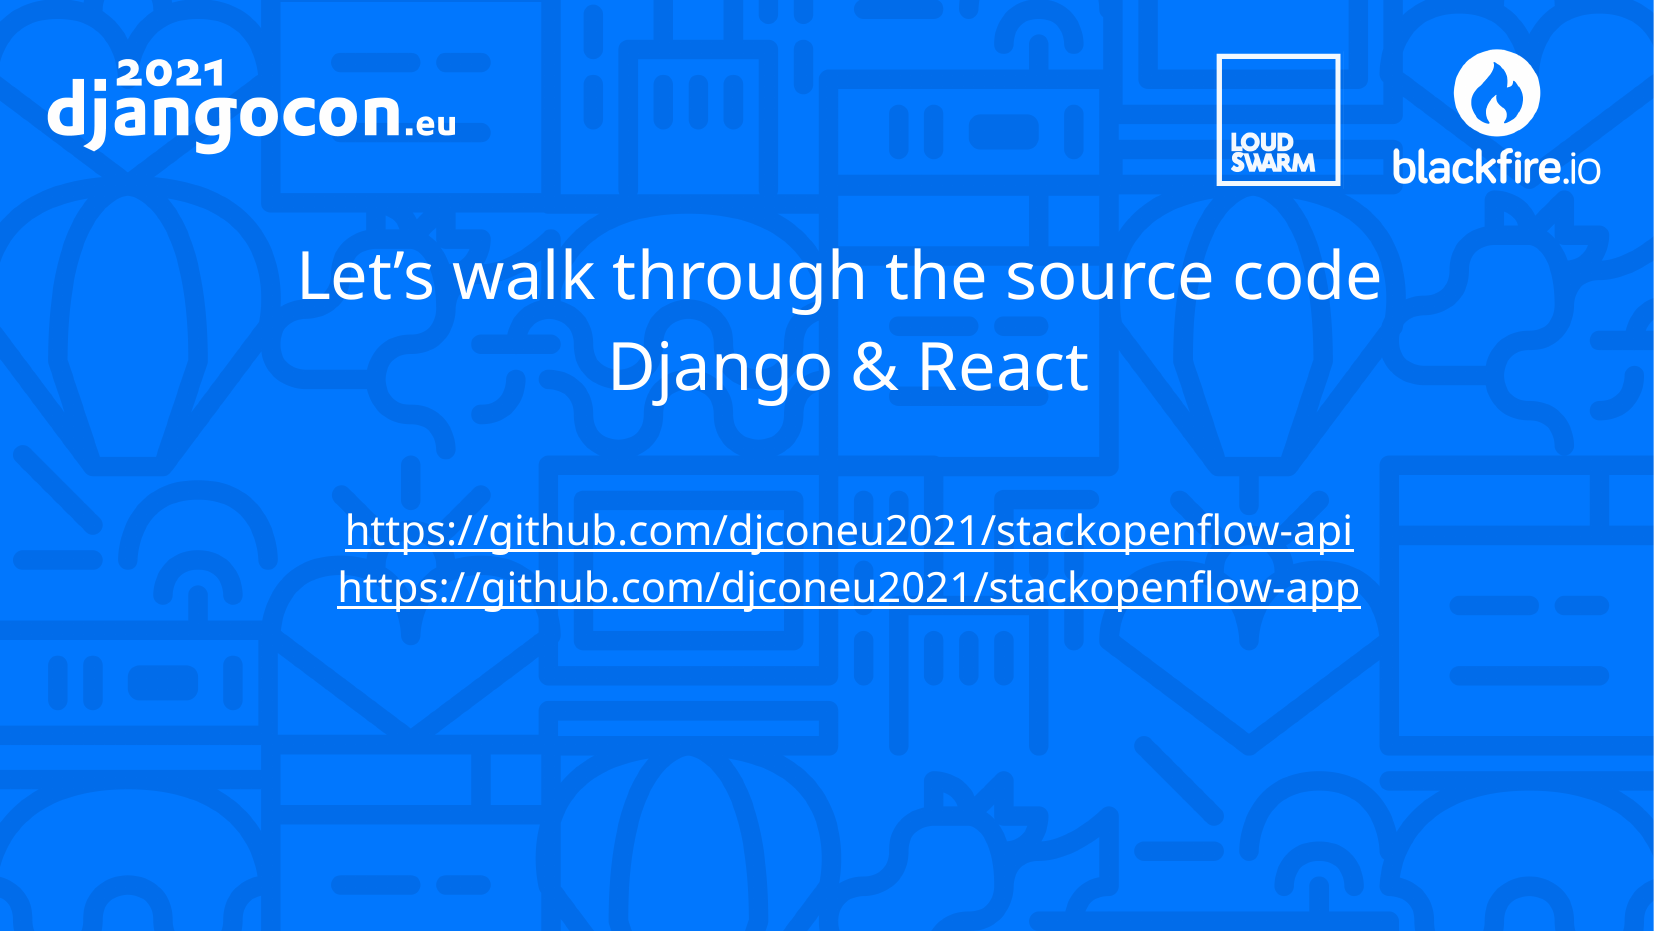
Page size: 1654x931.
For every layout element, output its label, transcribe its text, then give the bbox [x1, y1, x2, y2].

picture [0, 0, 1654, 931]
subtitle Let’s walk through the source code Django & React https://github.com/djconeu2021/stackopenflow-api https://github.com/djconeu2021/stackopenflow-app [105, 90, 1594, 810]
